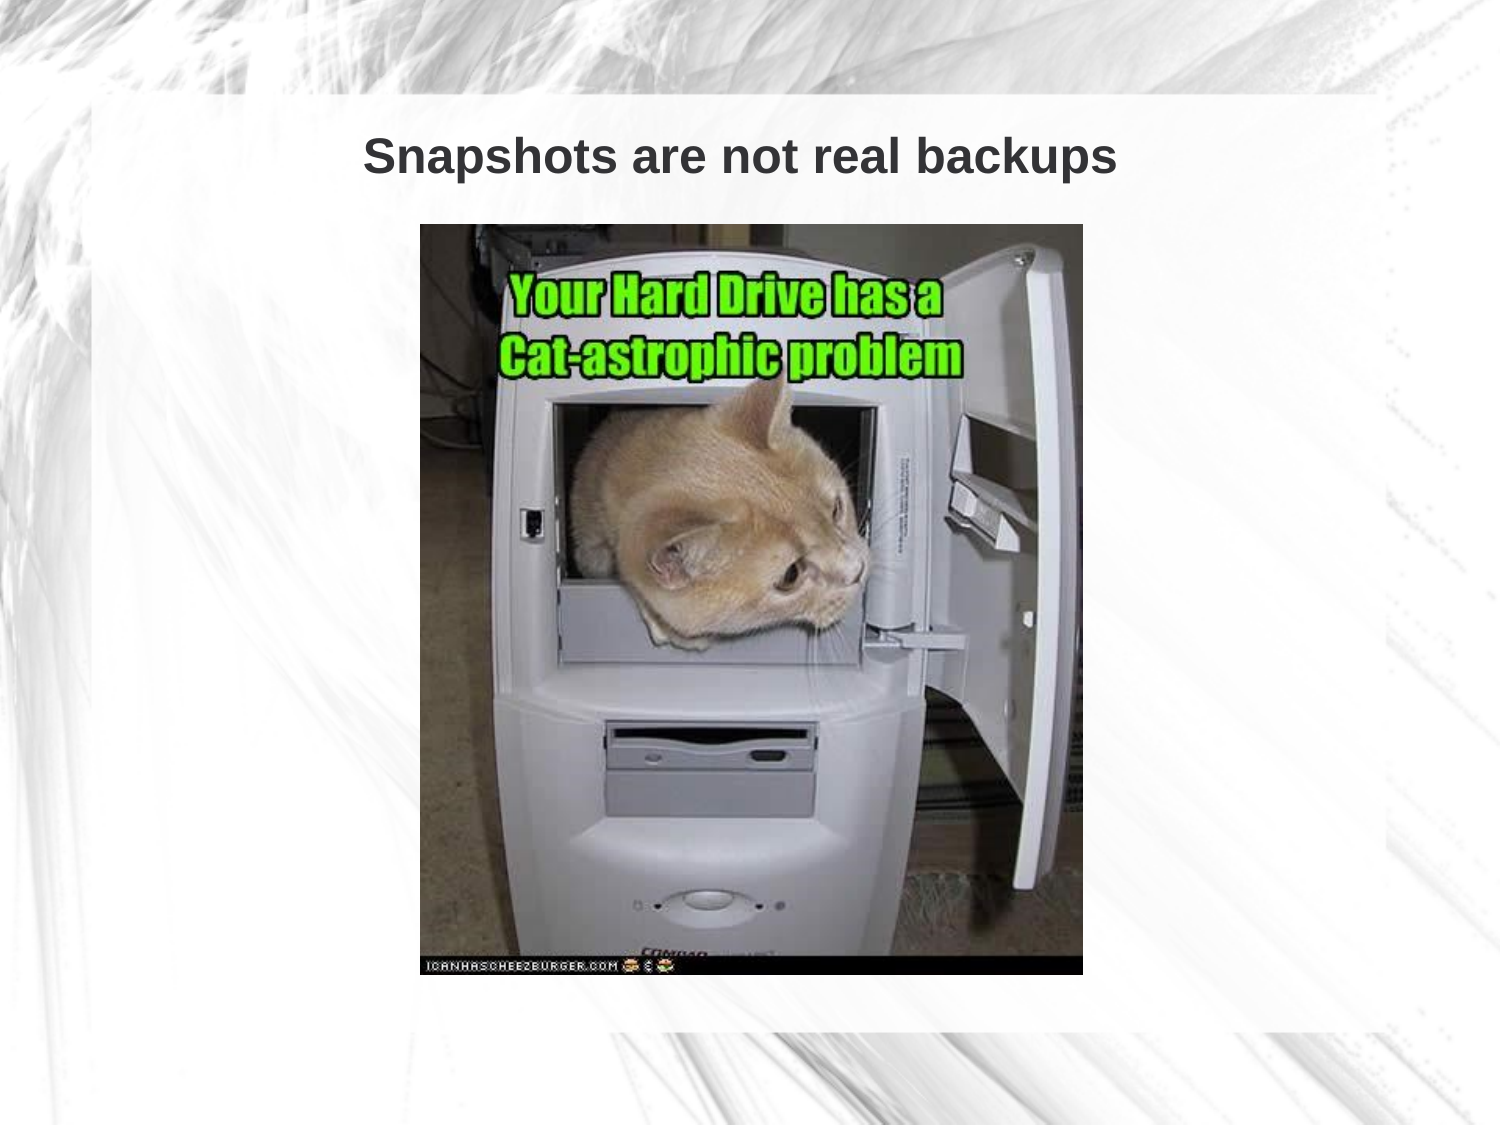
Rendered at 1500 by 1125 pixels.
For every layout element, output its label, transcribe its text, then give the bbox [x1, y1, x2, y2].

title Snapshots are not real backups [61, 108, 1396, 211]
picture [0, 0, 1500, 1125]
